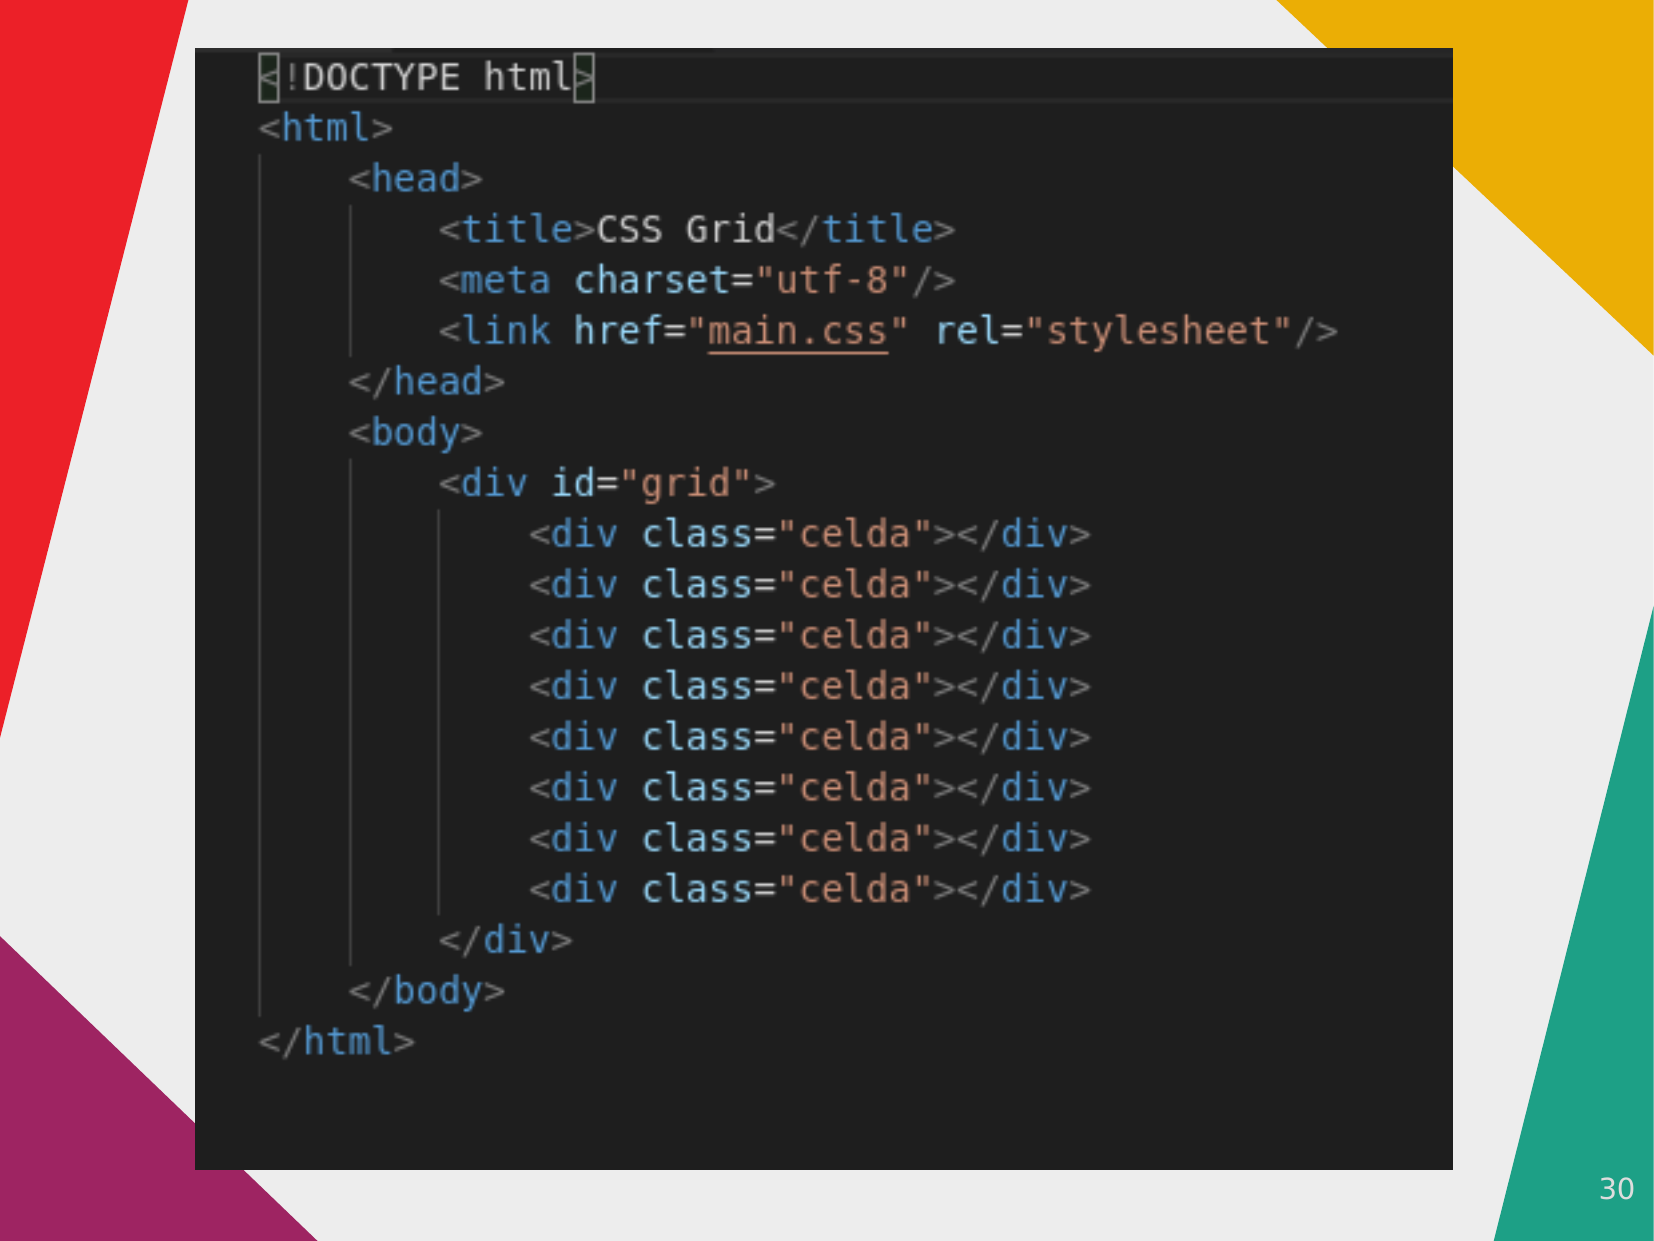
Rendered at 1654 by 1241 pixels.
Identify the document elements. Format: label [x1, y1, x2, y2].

picture [195, 48, 1453, 1171]
